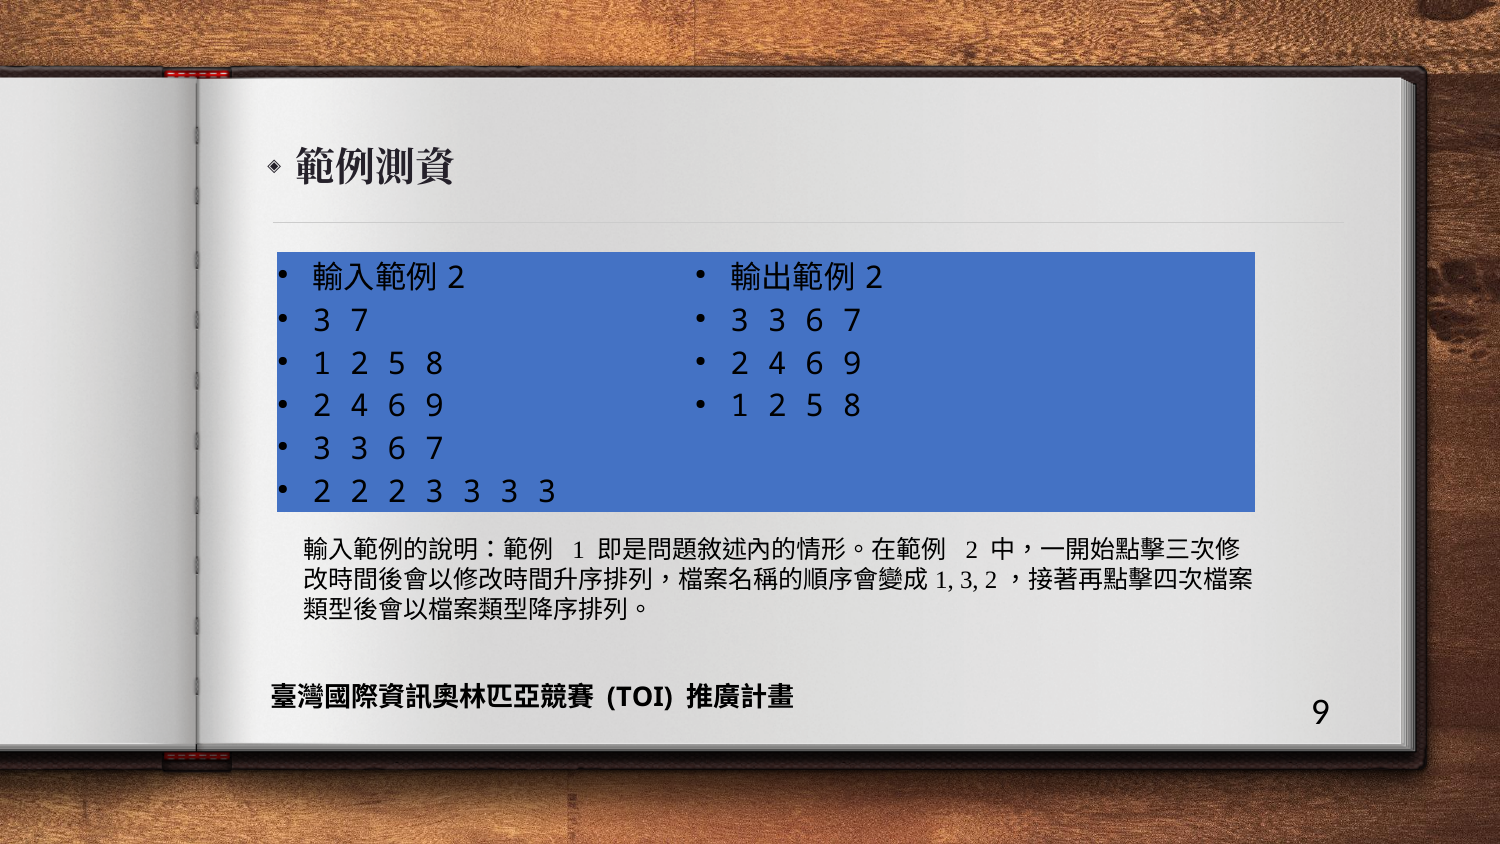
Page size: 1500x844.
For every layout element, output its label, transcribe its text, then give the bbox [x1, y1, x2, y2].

text_box 輸入範例的說明：範例 1 即是問題敘述內的情形。在範例 2 中，一開始點擊三次修改時間後會以修改時間升序排列，檔案名稱的順序會變成1, 3, 2，接著再點擊四次檔案類型後會以檔案類型降序排列。 [288, 526, 1269, 633]
table_header 輸入範例2 3 7 1 2 5 8 2 4 6 9 3 3 6 7 2 2 2 3 3 3 3 [277, 252, 695, 512]
table_header 輸出範例2 3 3 6 7 2 4 6 9 1 2 5 8 [695, 252, 1255, 512]
list 範例測資 [252, 126, 1194, 205]
text_box [1295, 672, 1386, 737]
